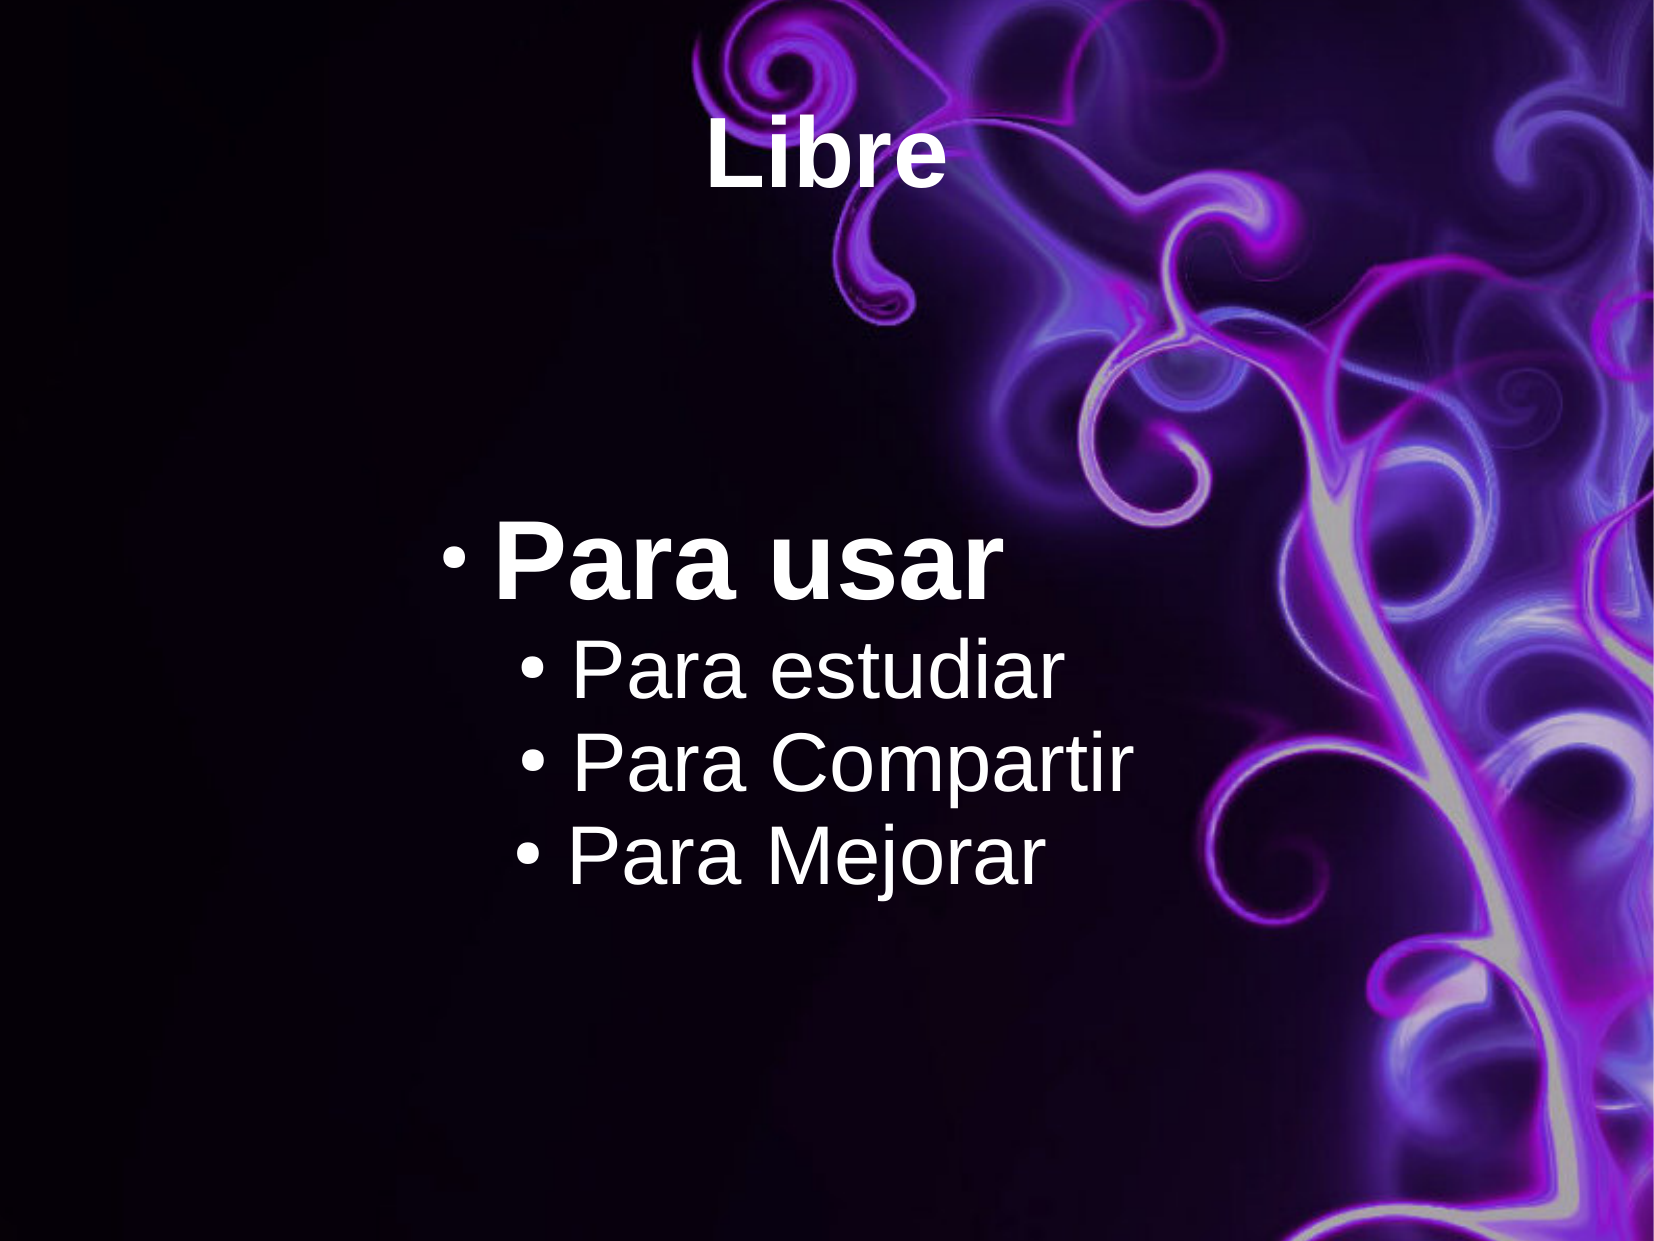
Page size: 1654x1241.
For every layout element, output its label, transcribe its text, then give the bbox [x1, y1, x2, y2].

title Libre [82, 56, 1571, 250]
subtitle Para usar Para estudiar Para Compartir Para Mejorar [82, 290, 1571, 1109]
picture [426, 250, 1227, 290]
